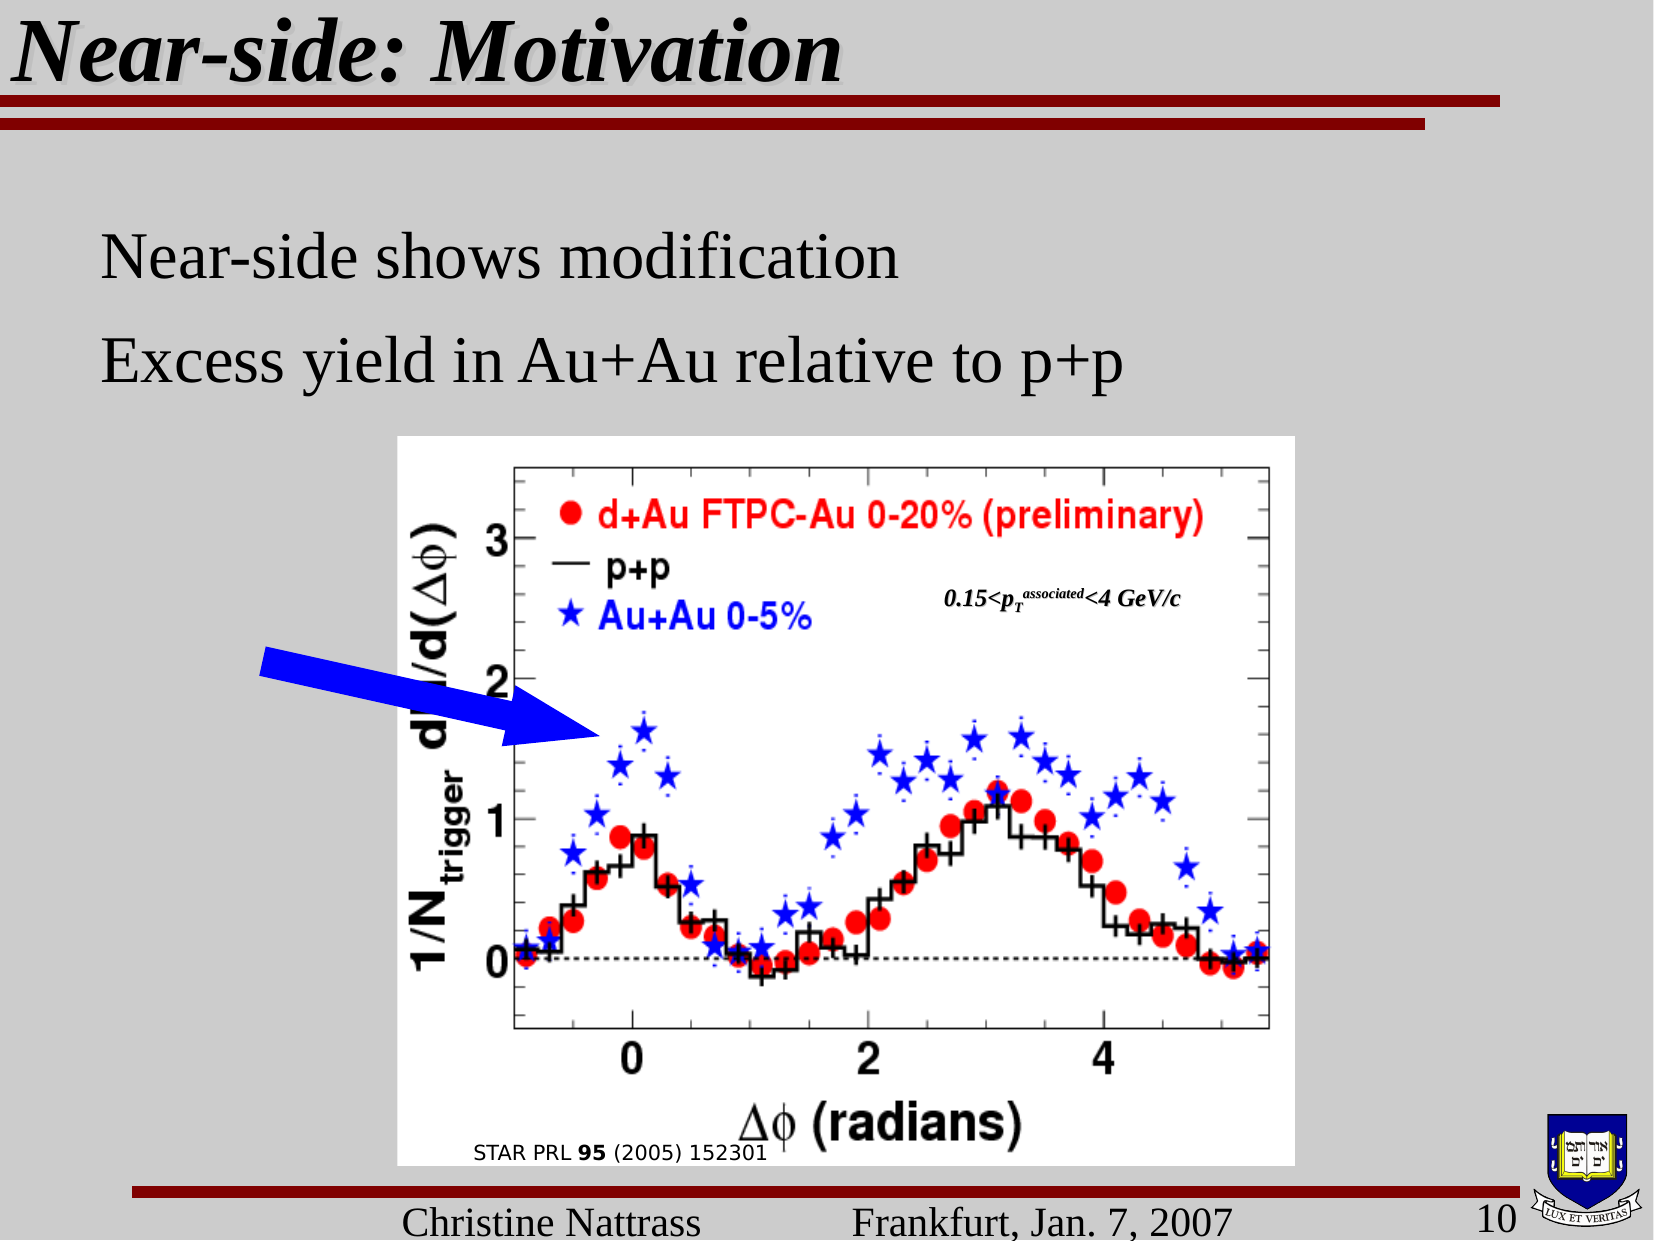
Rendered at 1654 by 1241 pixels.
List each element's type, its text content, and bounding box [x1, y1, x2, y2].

list Near-side shows modification Excess yield in Au+Au relative to p+p [82, 219, 1571, 1024]
picture [1530, 1114, 1643, 1227]
text_box 0.15<pTassociated<4 GeV/c [928, 576, 1197, 624]
picture [397, 436, 1295, 1166]
text_box STAR PRL 95 (2005) 152301 [458, 1133, 784, 1173]
title Near-side: Motivation [11, 0, 1512, 154]
